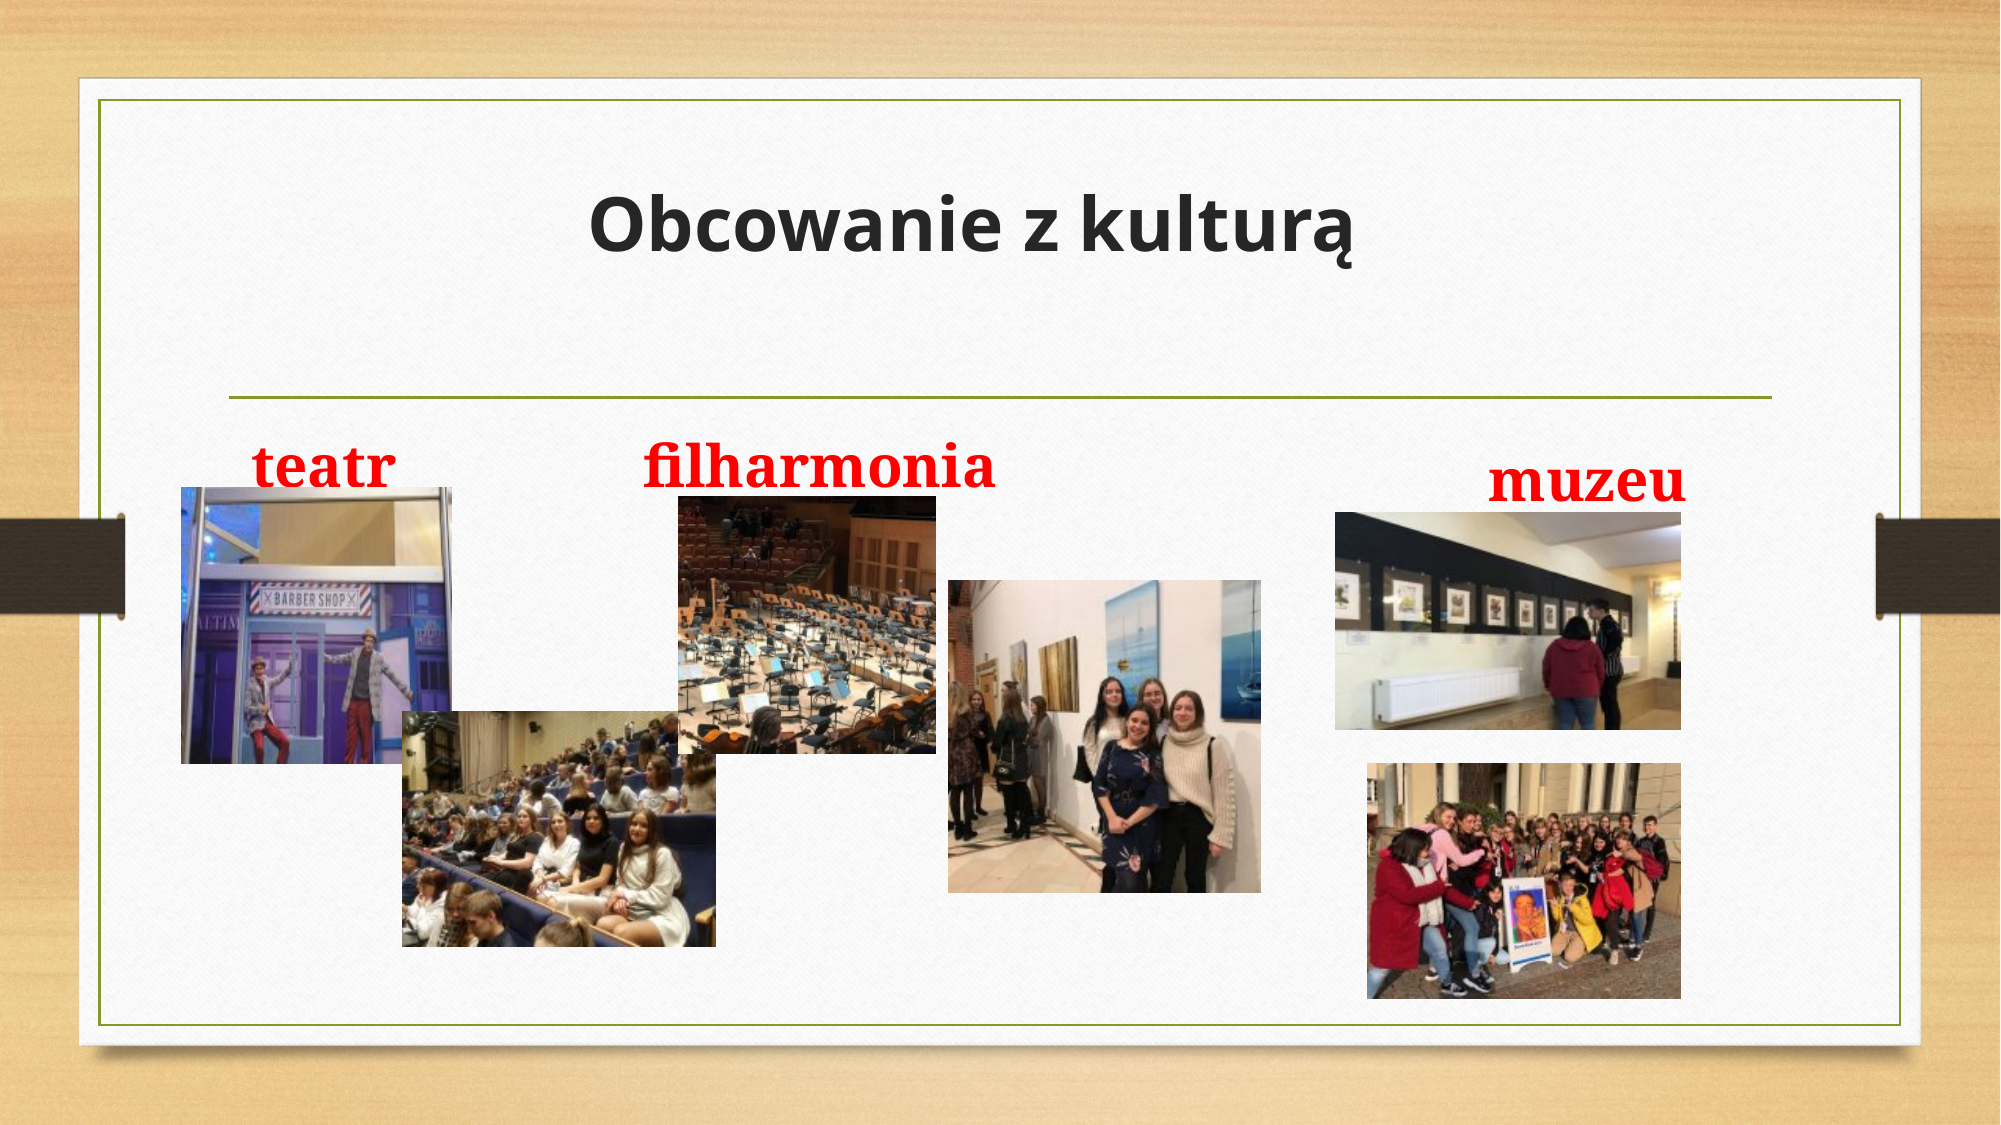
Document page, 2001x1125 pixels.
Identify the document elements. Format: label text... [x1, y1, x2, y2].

picture [1367, 763, 1681, 999]
text_box filharmonia [628, 422, 1017, 507]
picture [1335, 512, 1681, 730]
title Obcowanie z kulturą [157, 169, 1788, 266]
picture [948, 580, 1261, 893]
picture [181, 487, 936, 947]
list teatr [132, 421, 1788, 964]
text_box muzeum [1473, 436, 1738, 591]
